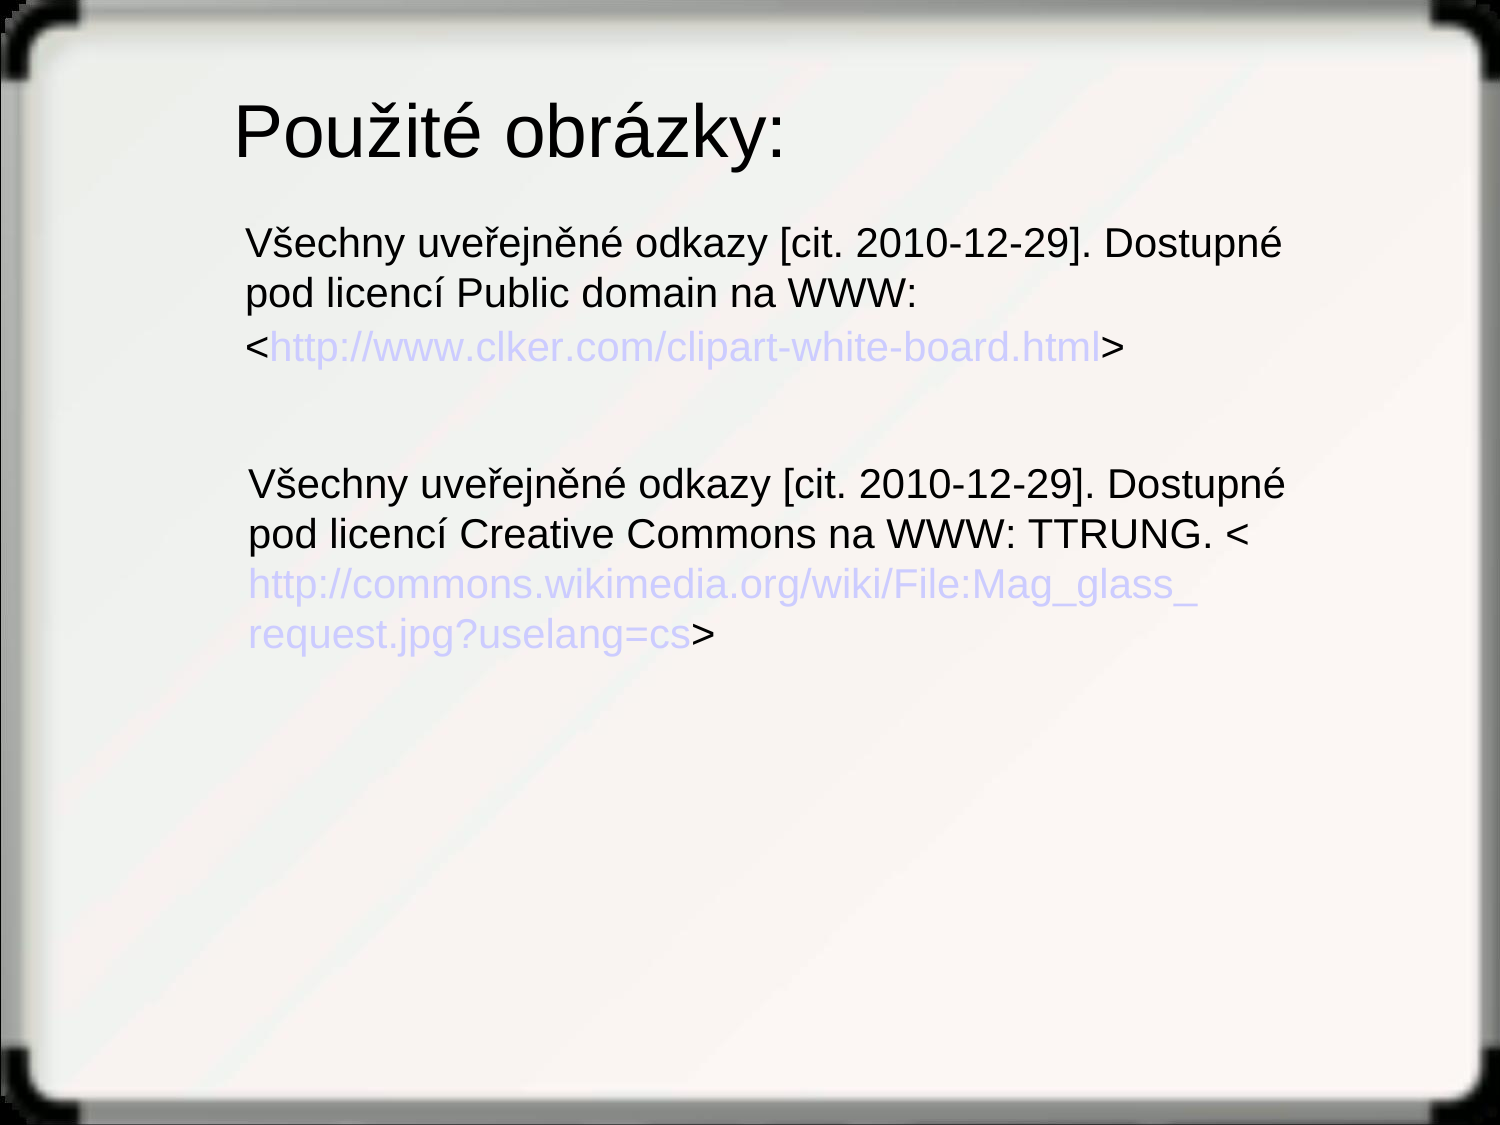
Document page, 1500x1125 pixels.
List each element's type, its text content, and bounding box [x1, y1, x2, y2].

text_box Všechny uveřejněné odkazy [cit. 2010-12-29]. Dostupné pod licencí Public domain na WWW: <http://www.clker.com/clipart-white-board.html> [230, 207, 1341, 379]
picture [0, 0, 1500, 1125]
text_box Použité obrázky: [218, 75, 1235, 181]
text_box Všechny uveřejněné odkazy [cit. 2010-12-29]. Dostupné pod licencí Creative Commons na WWW: TTRUNG. <http://commons.wikimedia.org/wiki/File:Mag_glass_request.jpg?uselang=cs> [233, 449, 1344, 665]
